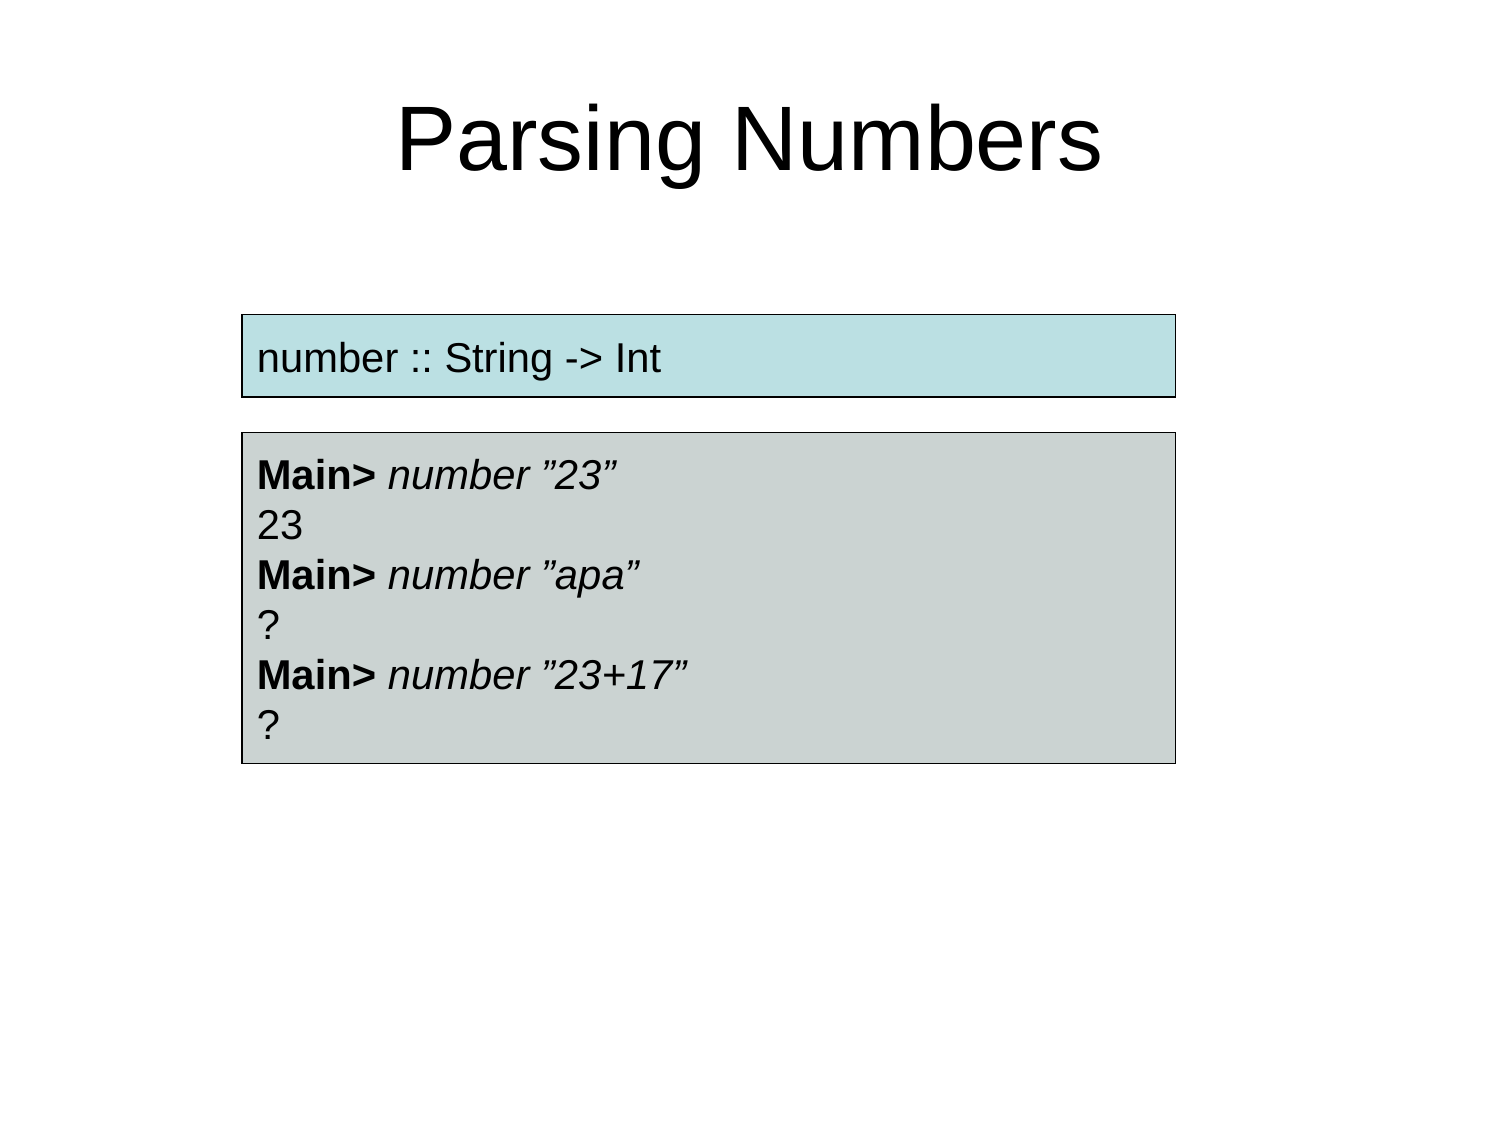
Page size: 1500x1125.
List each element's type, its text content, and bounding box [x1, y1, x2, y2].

title Parsing Numbers [75, 45, 1426, 233]
text_box number :: String -> Int [242, 314, 1176, 398]
text_box Main> number ”23” 23 Main> number ”apa” ? Main> number ”23+17” ? [242, 432, 1176, 764]
